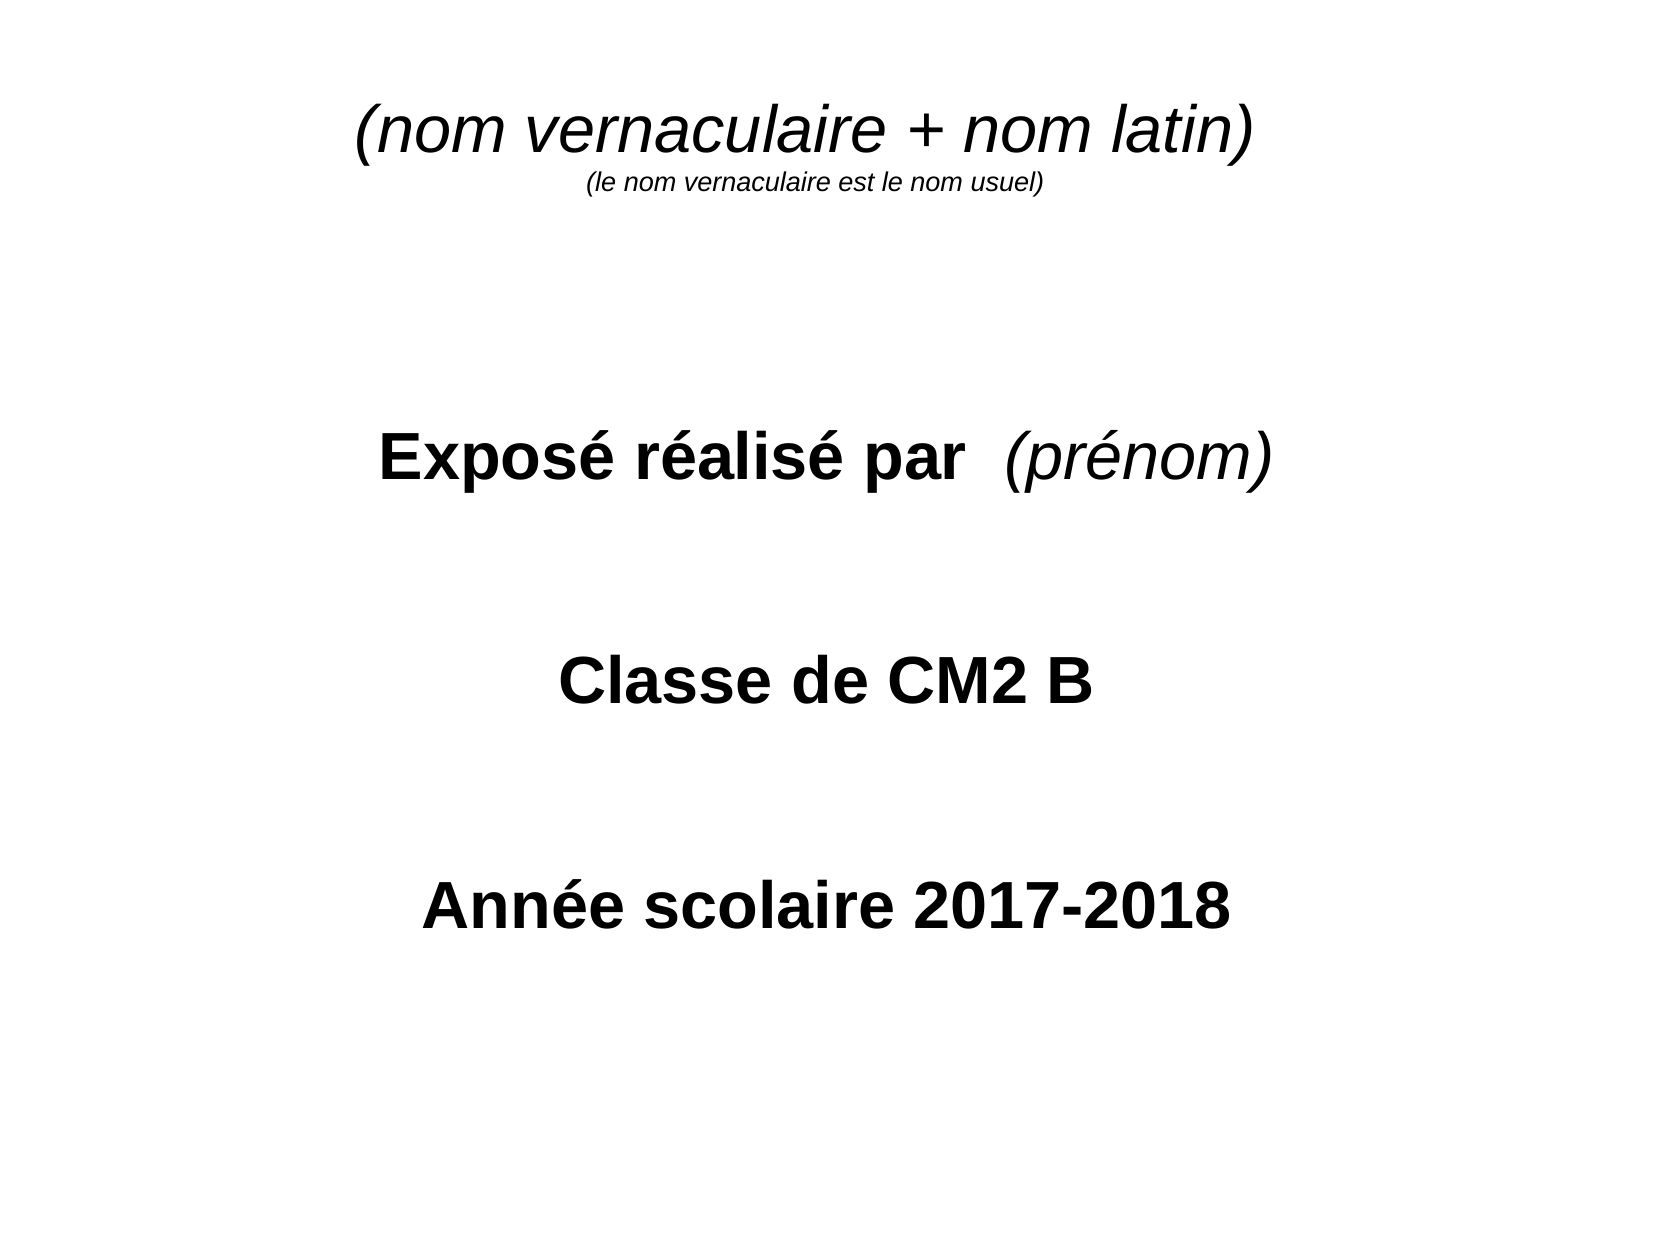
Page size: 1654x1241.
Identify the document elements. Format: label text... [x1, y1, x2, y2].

subtitle Exposé réalisé par (prénom) Classe de CM2 B Année scolaire 2017-2018 [82, 271, 1571, 1091]
title (nom vernaculaire + nom latin) (le nom vernaculaire est le nom usuel) [70, 40, 1560, 249]
